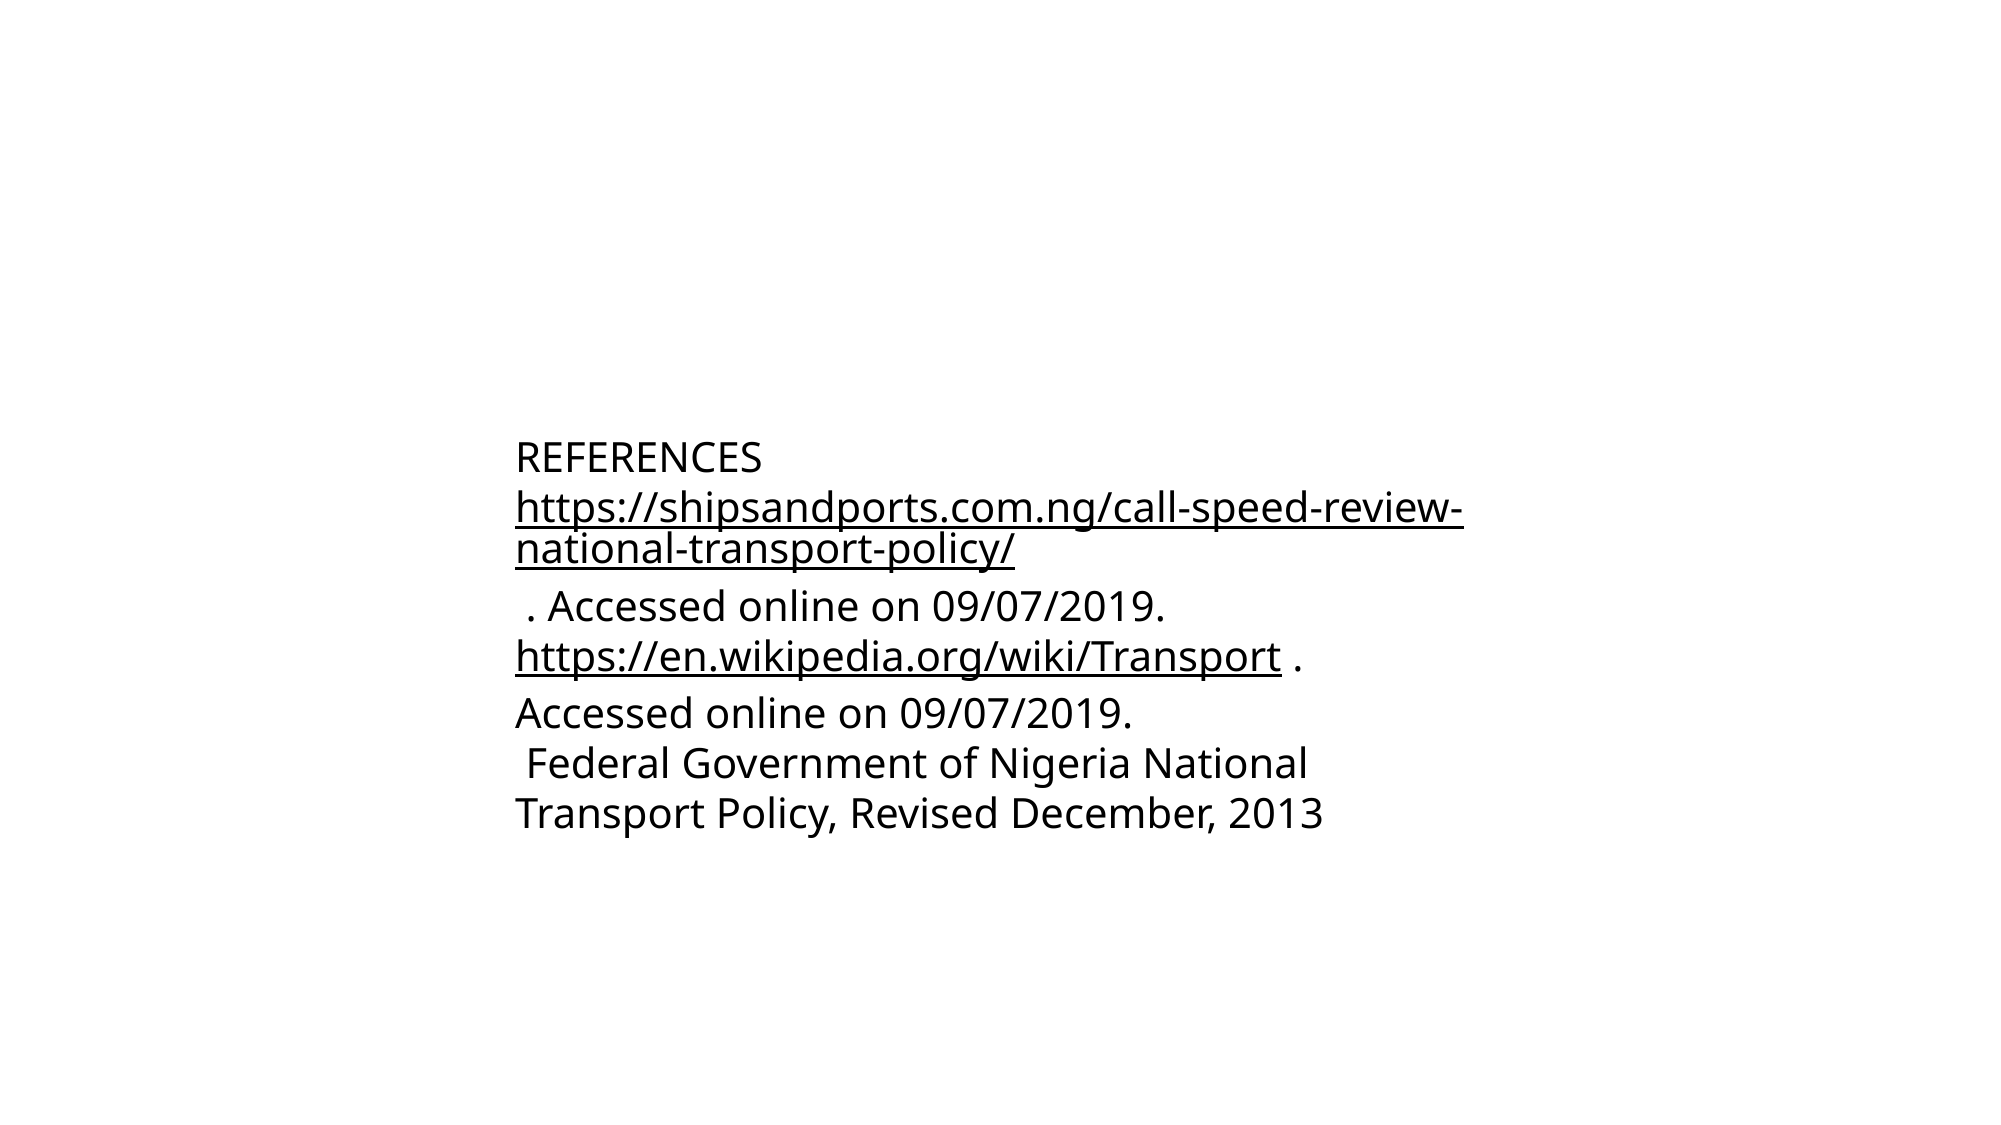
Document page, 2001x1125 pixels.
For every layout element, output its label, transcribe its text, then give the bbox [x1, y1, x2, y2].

text_box REFERENCES https://shipsandports.com.ng/call-speed-review-national-transport-policy/ . Accessed online on 09/07/2019. https://en.wikipedia.org/wiki/Transport . Accessed online on 09/07/2019. Federal Government of Nigeria National Transport Policy, Revised December, 2013 [500, 373, 1500, 802]
